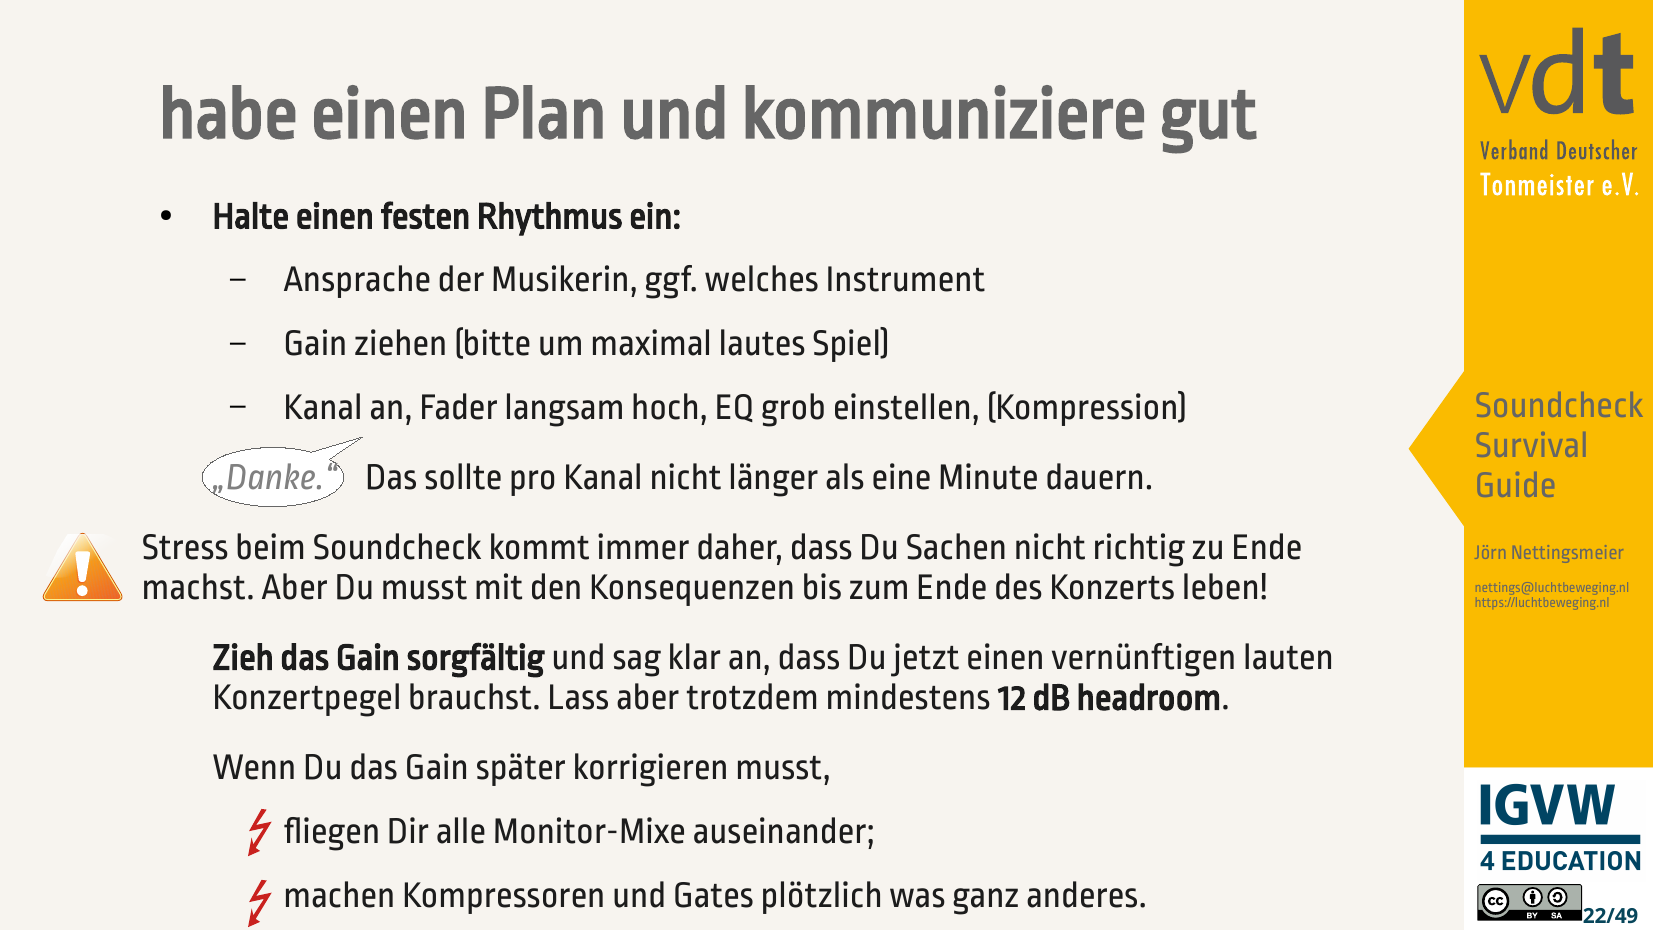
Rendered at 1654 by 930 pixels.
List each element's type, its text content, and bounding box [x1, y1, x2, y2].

text_box [247, 808, 272, 857]
picture [29, 517, 136, 624]
text_box [248, 879, 272, 928]
title habe einen Plan und kommuniziere gut [82, 37, 1335, 193]
picture [1477, 780, 1646, 882]
list Halte einen festen Rhythmus ein: Ansprache der Musikerin, ggf. welches Instrument Gain ziehen (bitte um maximal lautes Spiel) Kanal an, Fader langsam hoch, EQ grob einstellen, (Kompression) „Danke.“ Das sollte pro Kanal nicht länger als eine Minute dauern. Stress beim Soundcheck kommt immer daher, dass Du Sachen nicht richtig zu Ende machst. Aber Du musst mit den Konsequenzen bis zum Ende des Konzerts leben! Zieh das Gain sorgfältig und sag klar an, dass Du jetzt einen vernünftigen lauten Konzertpegel brauchst. Lass aber trotzdem mindestens 12 dB headroom. Wenn Du das Gain später korrigieren musst, fliegen Dir alle Monitor-Mixe auseinander; machen Kompressoren und Gates plötzlich was ganz anderes. [141, 196, 1394, 930]
